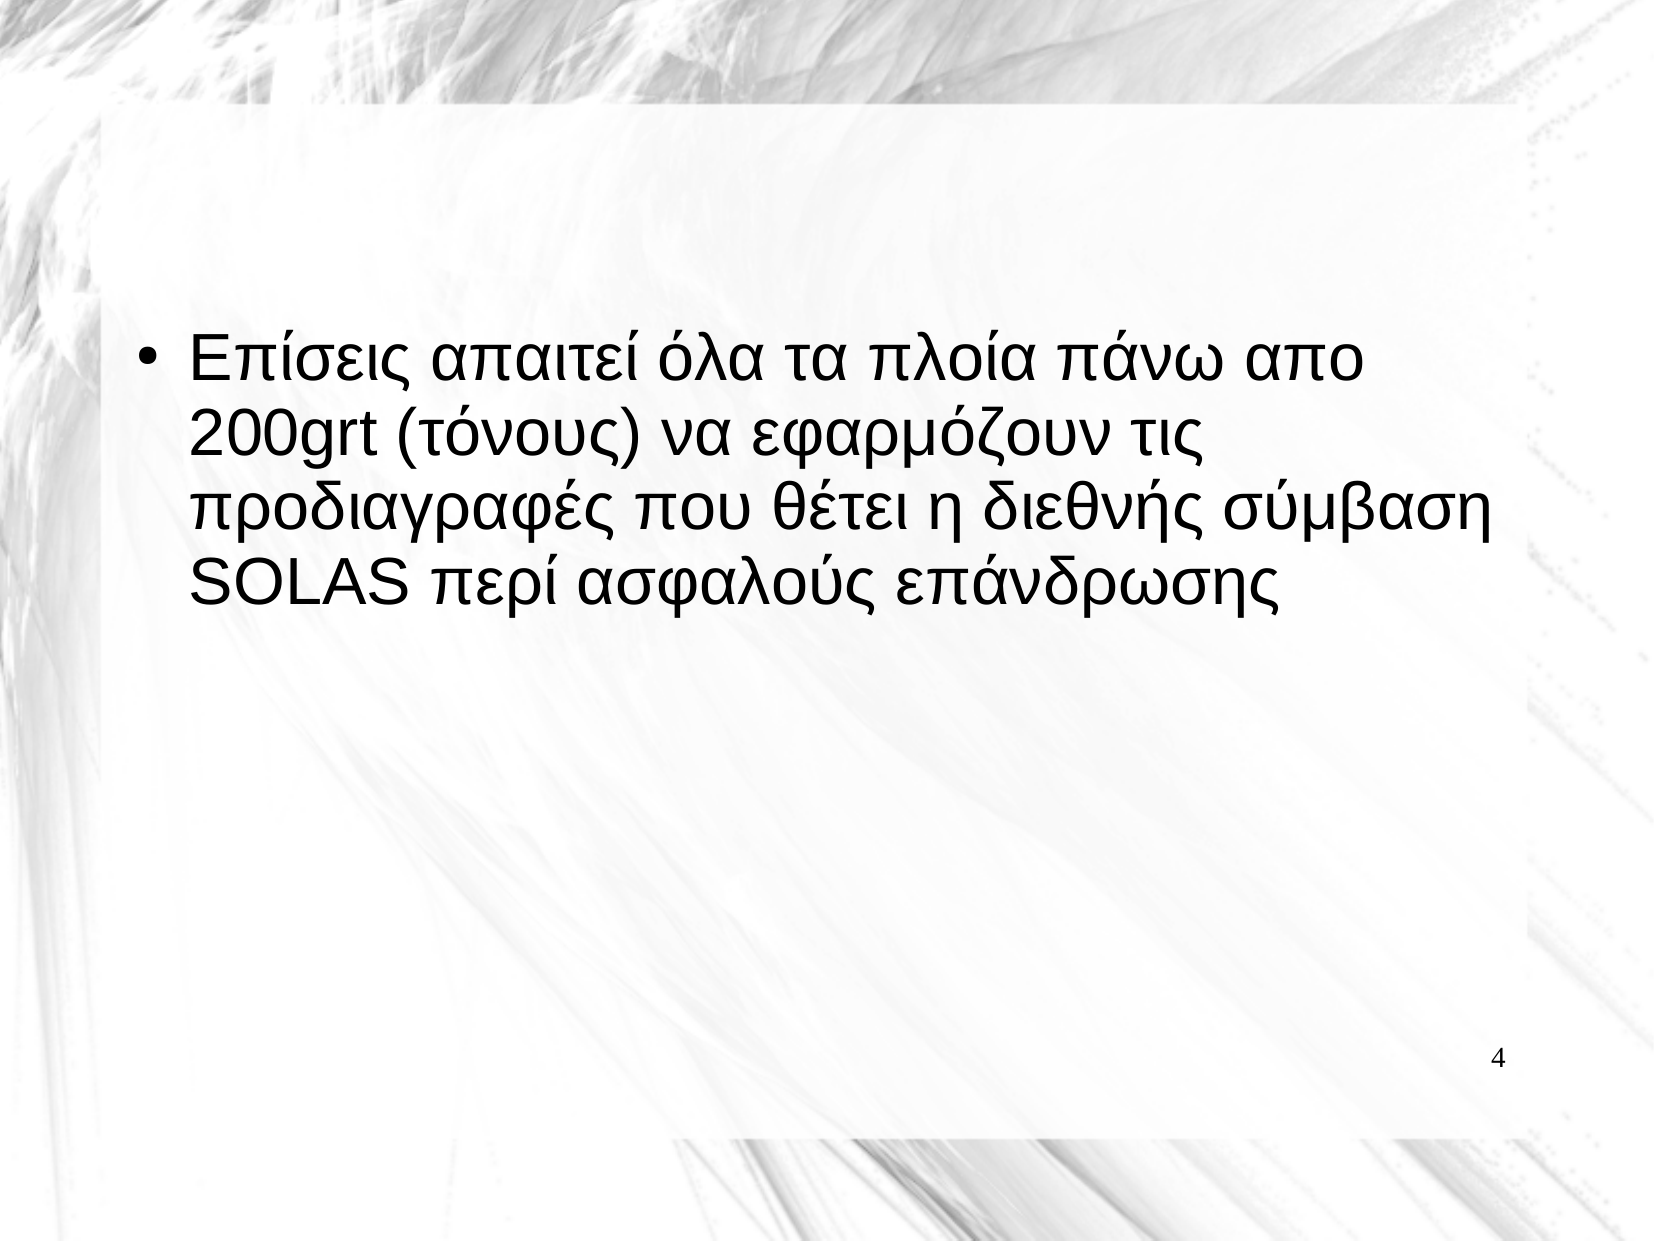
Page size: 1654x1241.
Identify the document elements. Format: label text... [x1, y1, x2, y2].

picture [0, 0, 1654, 1241]
list Επίσεις απαιτεί όλα τα πλοία πάνω απο 200grt (τόνους) να εφαρμόζουν τις προδιαγραφές που θέτει η διεθνής σύμβαση SOLAS περί ασφαλούς επάνδρωσης [118, 319, 1571, 945]
